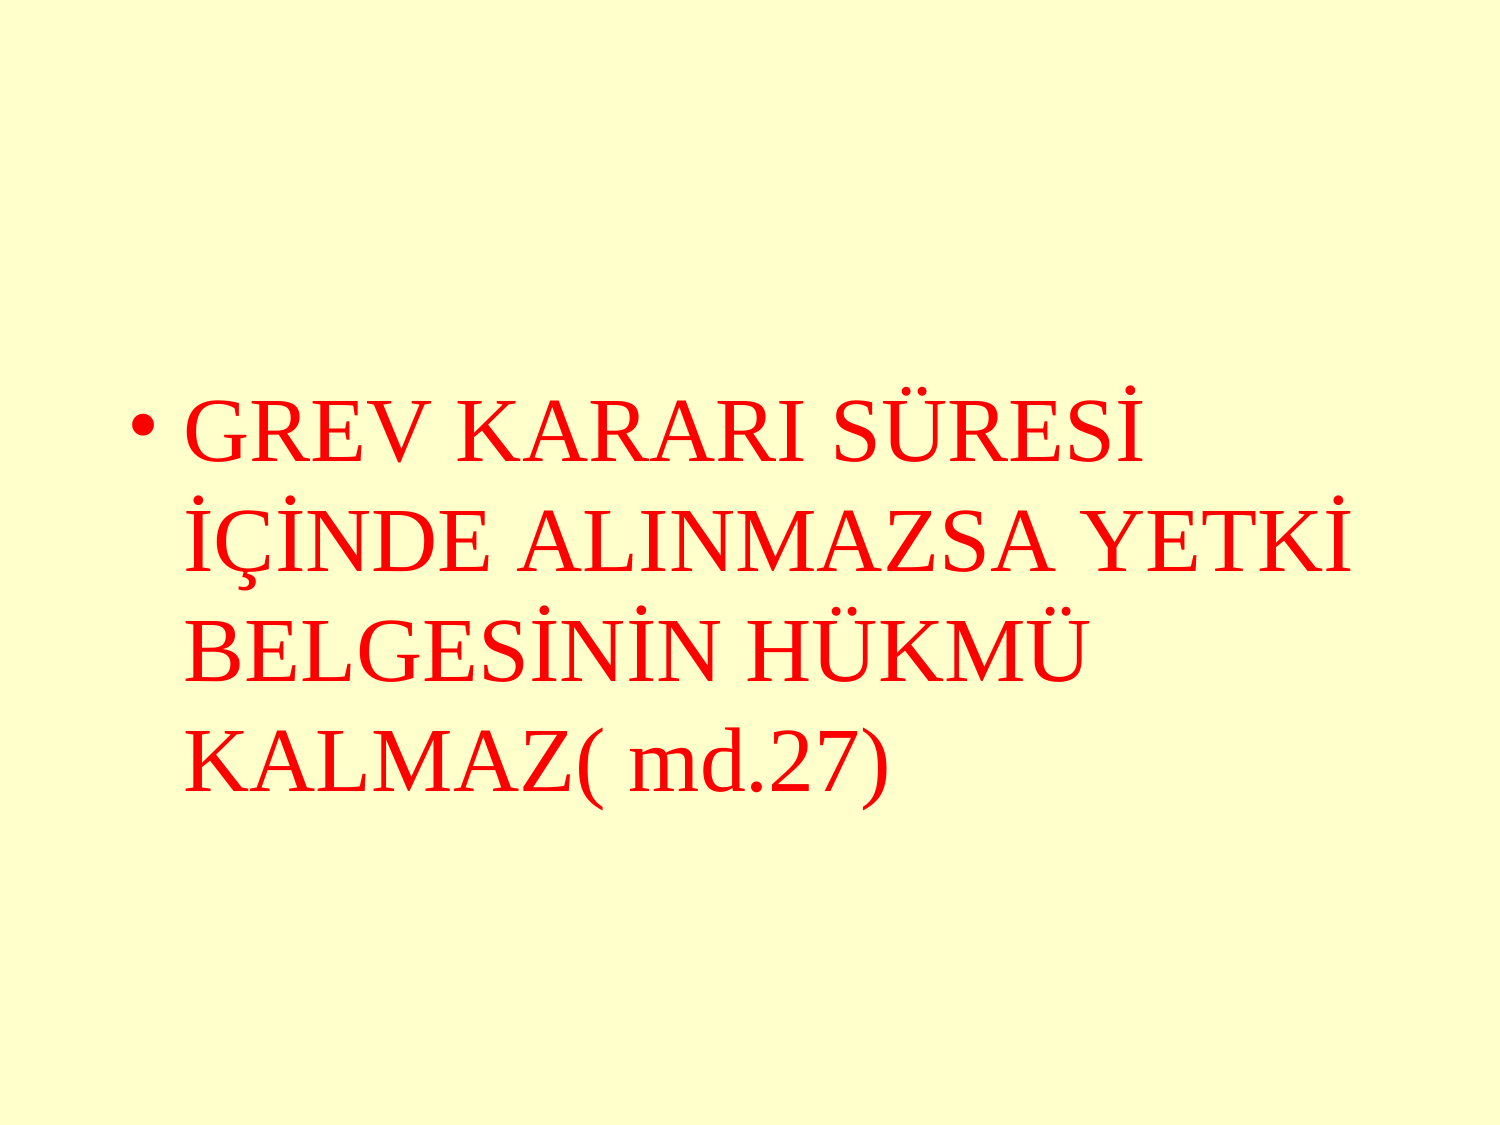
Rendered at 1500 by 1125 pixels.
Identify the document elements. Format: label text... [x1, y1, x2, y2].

list GREV KARARI SÜRESİ İÇİNDE ALINMAZSA YETKİ BELGESİNİN HÜKMÜ KALMAZ( md.27) [112, 361, 1388, 1000]
